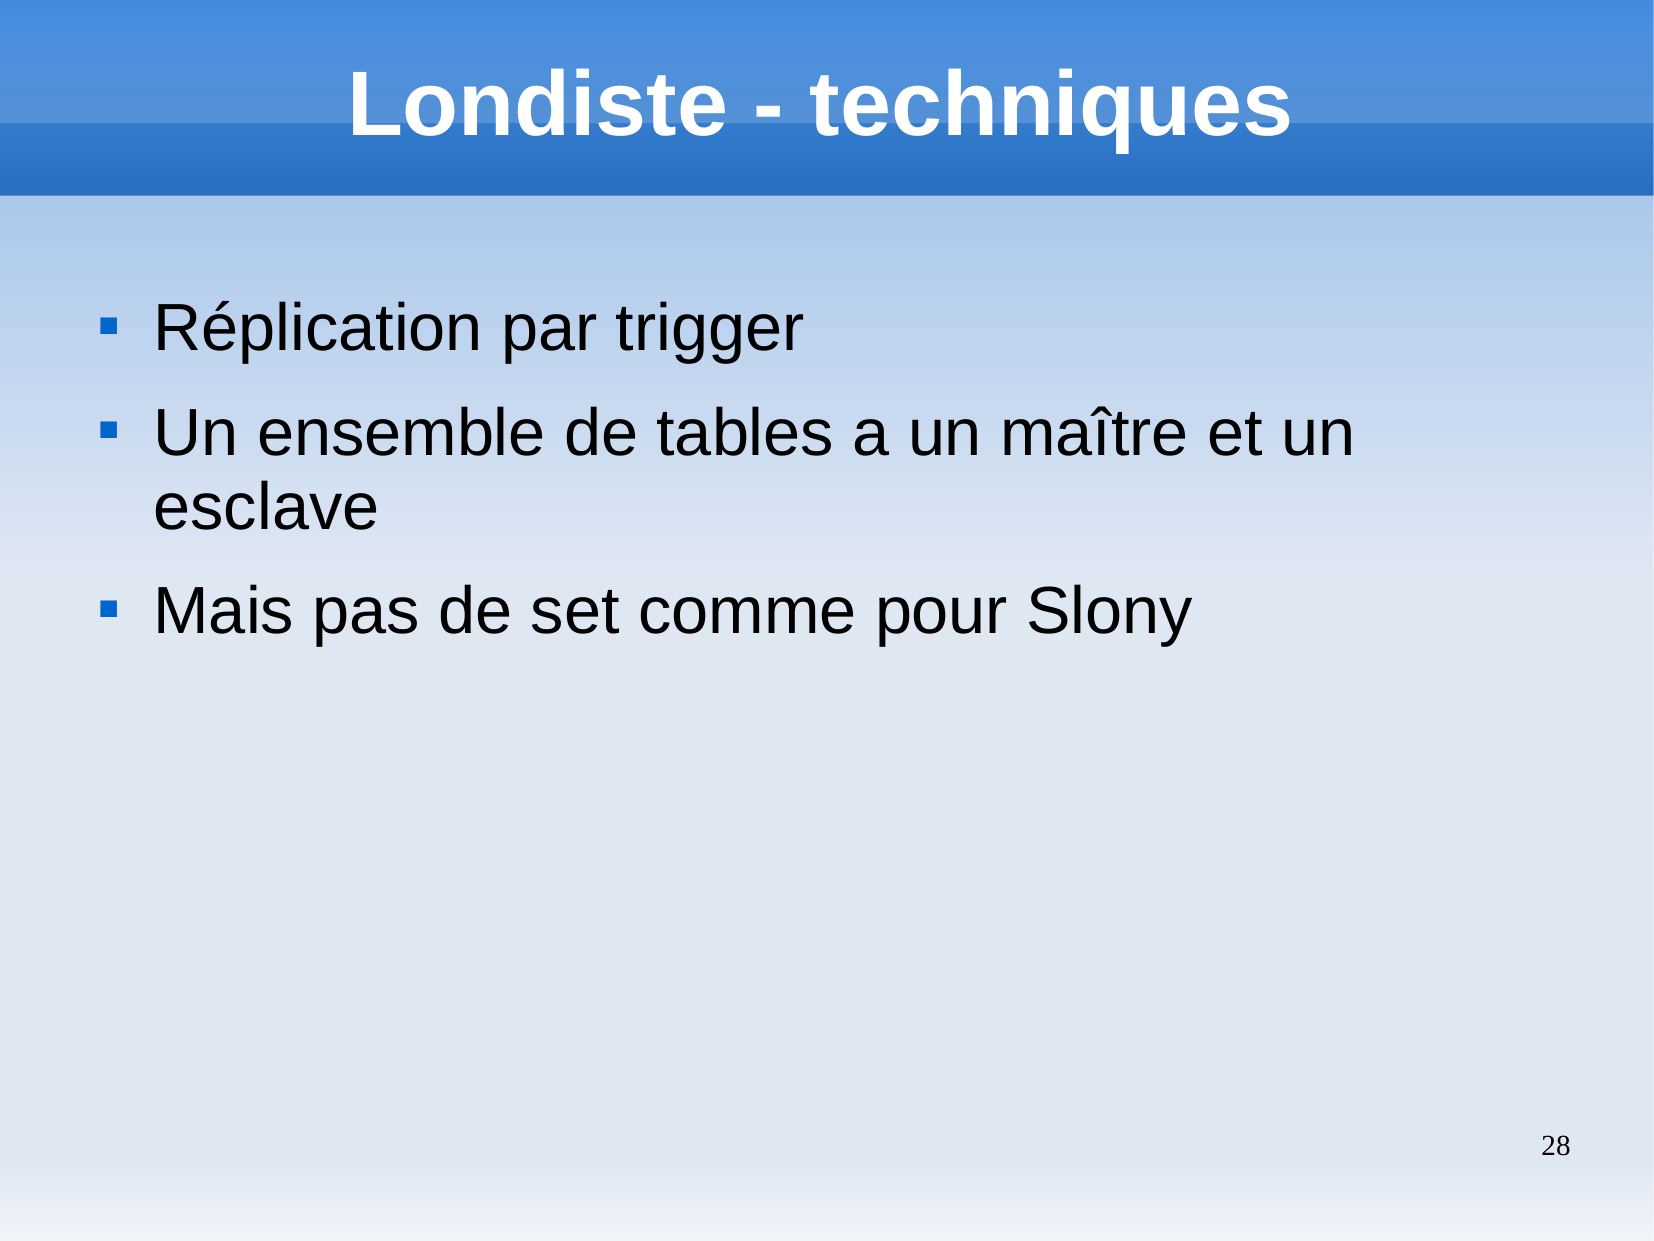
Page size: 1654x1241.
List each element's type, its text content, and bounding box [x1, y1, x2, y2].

list Réplication par trigger Un ensemble de tables a un maître et un esclave Mais pas de set comme pour Slony [82, 290, 1571, 1109]
title Londiste - techniques [76, 0, 1565, 208]
picture [0, 0, 1654, 1241]
